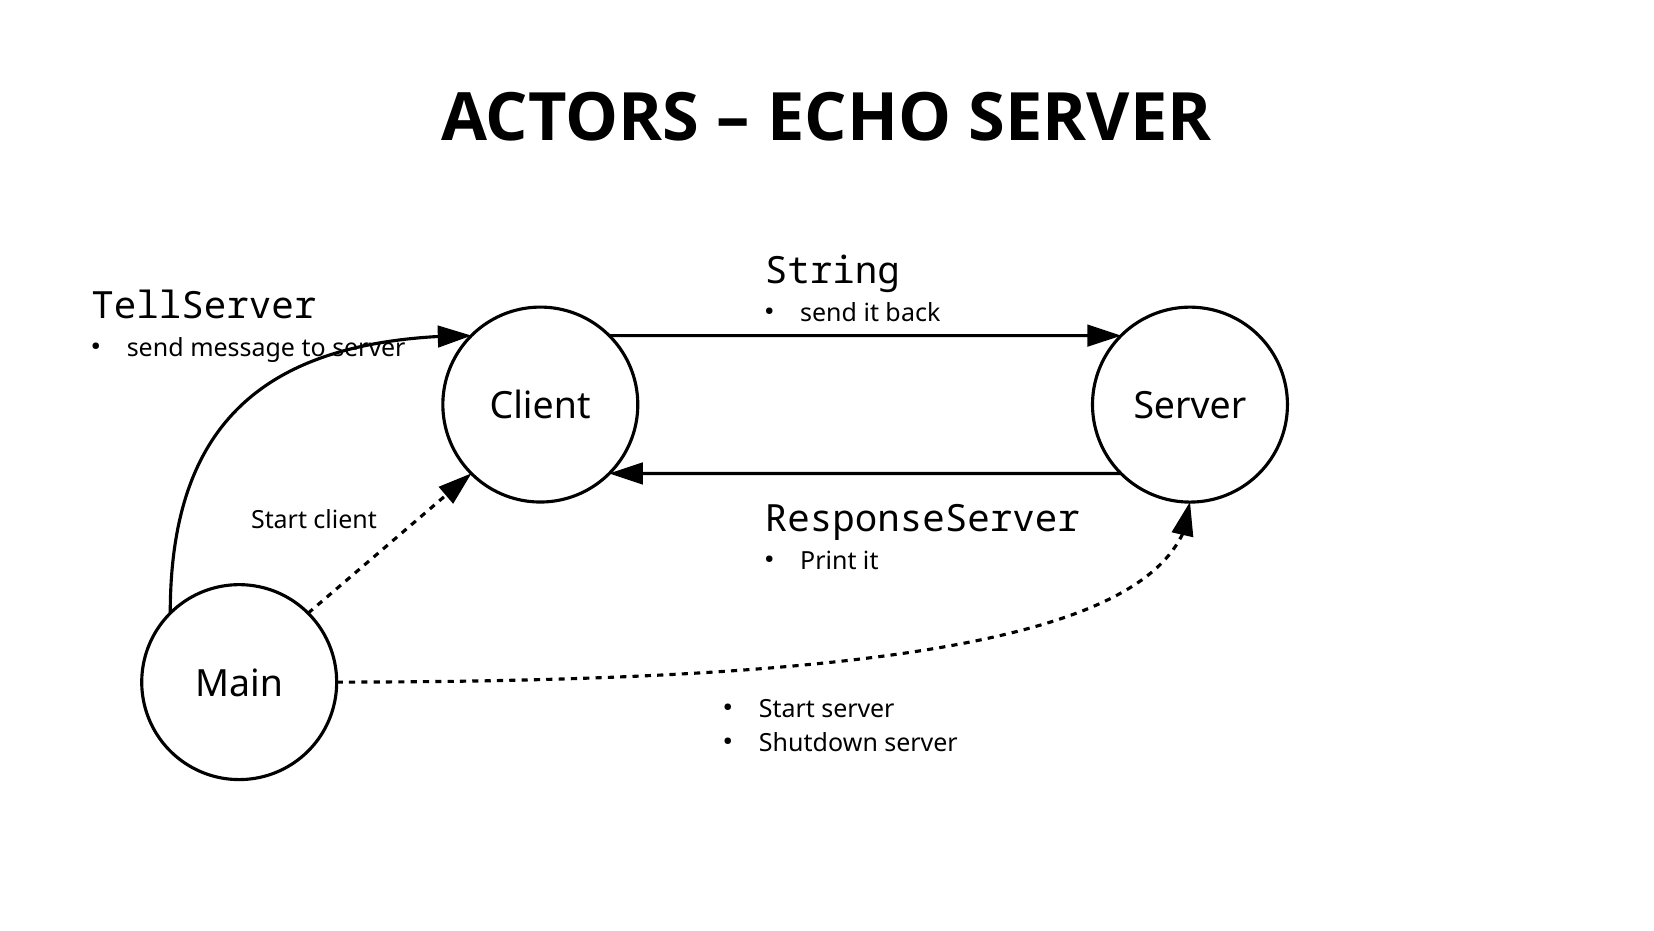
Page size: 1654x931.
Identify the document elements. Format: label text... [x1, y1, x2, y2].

text_box TellServer send message to server [41, 271, 437, 386]
text_box ResponseServer Print it [714, 484, 1111, 585]
text_box Main [141, 584, 337, 780]
text_box Client [442, 307, 638, 503]
text_box Server [1092, 307, 1288, 503]
title ACTORS – ECHO SERVER [82, 36, 1571, 193]
text_box Start client [236, 494, 414, 540]
text_box Start server Shutdown server [708, 683, 1040, 760]
text_box String send it back [714, 236, 1111, 334]
